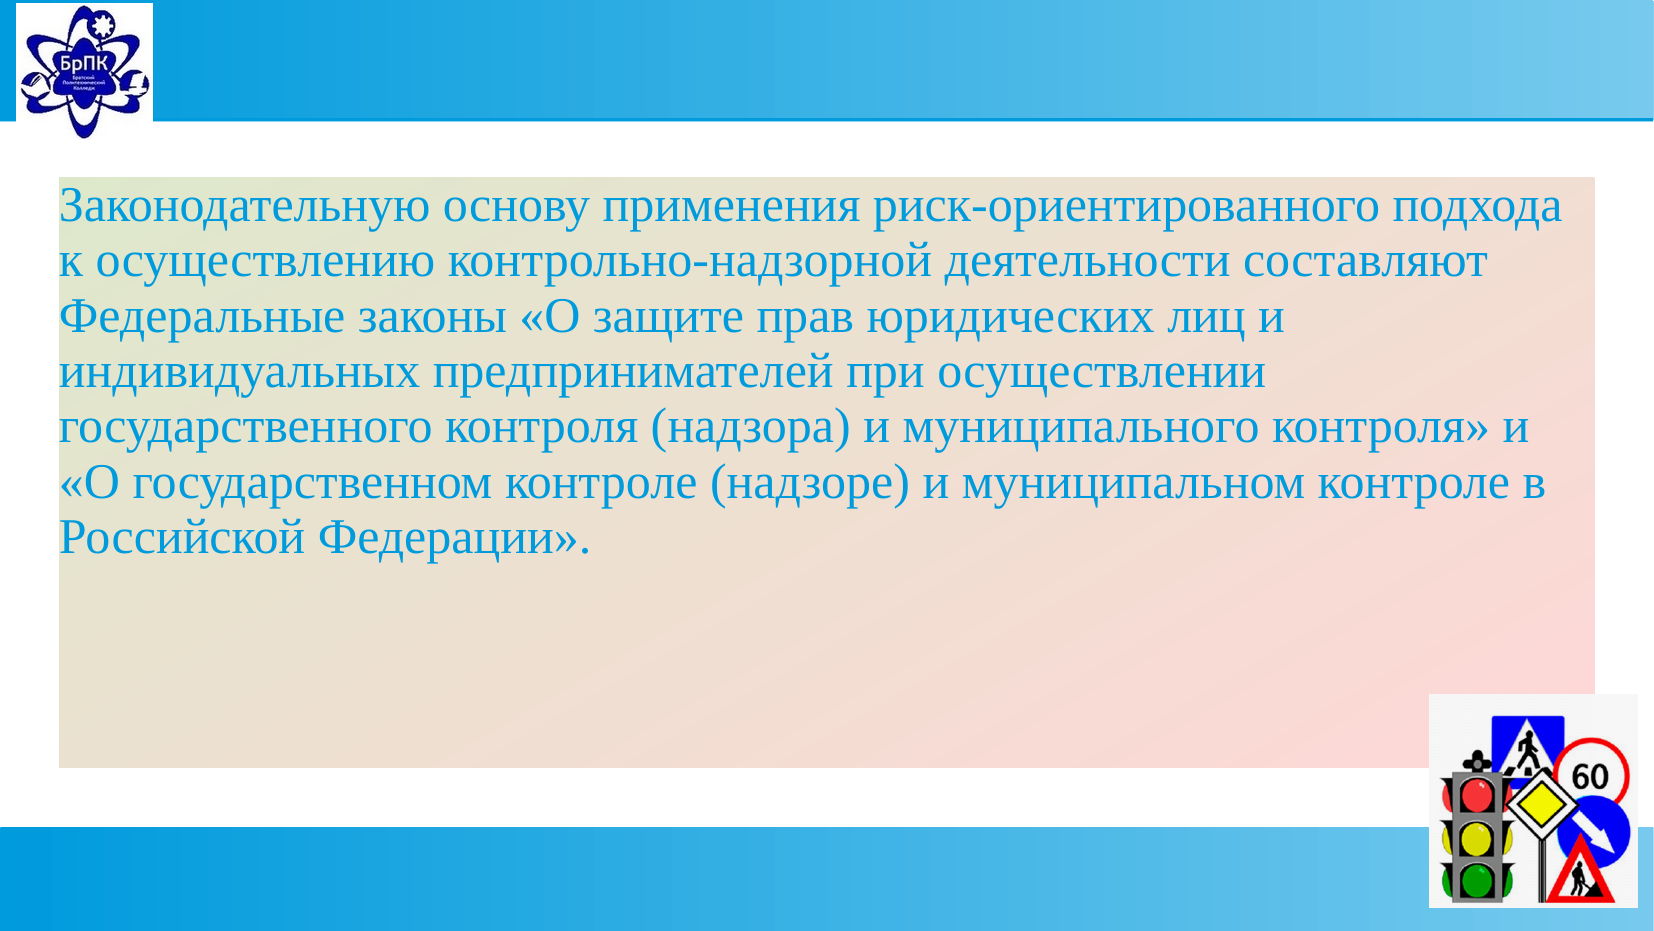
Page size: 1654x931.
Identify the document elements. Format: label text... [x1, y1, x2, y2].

list Законодательную основу применения риск-ориентированного подхода к осуществлению контрольно-надзорной деятельности составляют Федеральные законы «О защите прав юридических лиц и индивидуальных предпринимателей при осуществлении государственного контроля (надзора) и муниципального контроля» и «О государственном контроле (надзоре) и муниципальном контроле в Российской Федерации». [59, 177, 1595, 768]
picture [16, 4, 153, 140]
picture [1429, 694, 1638, 908]
